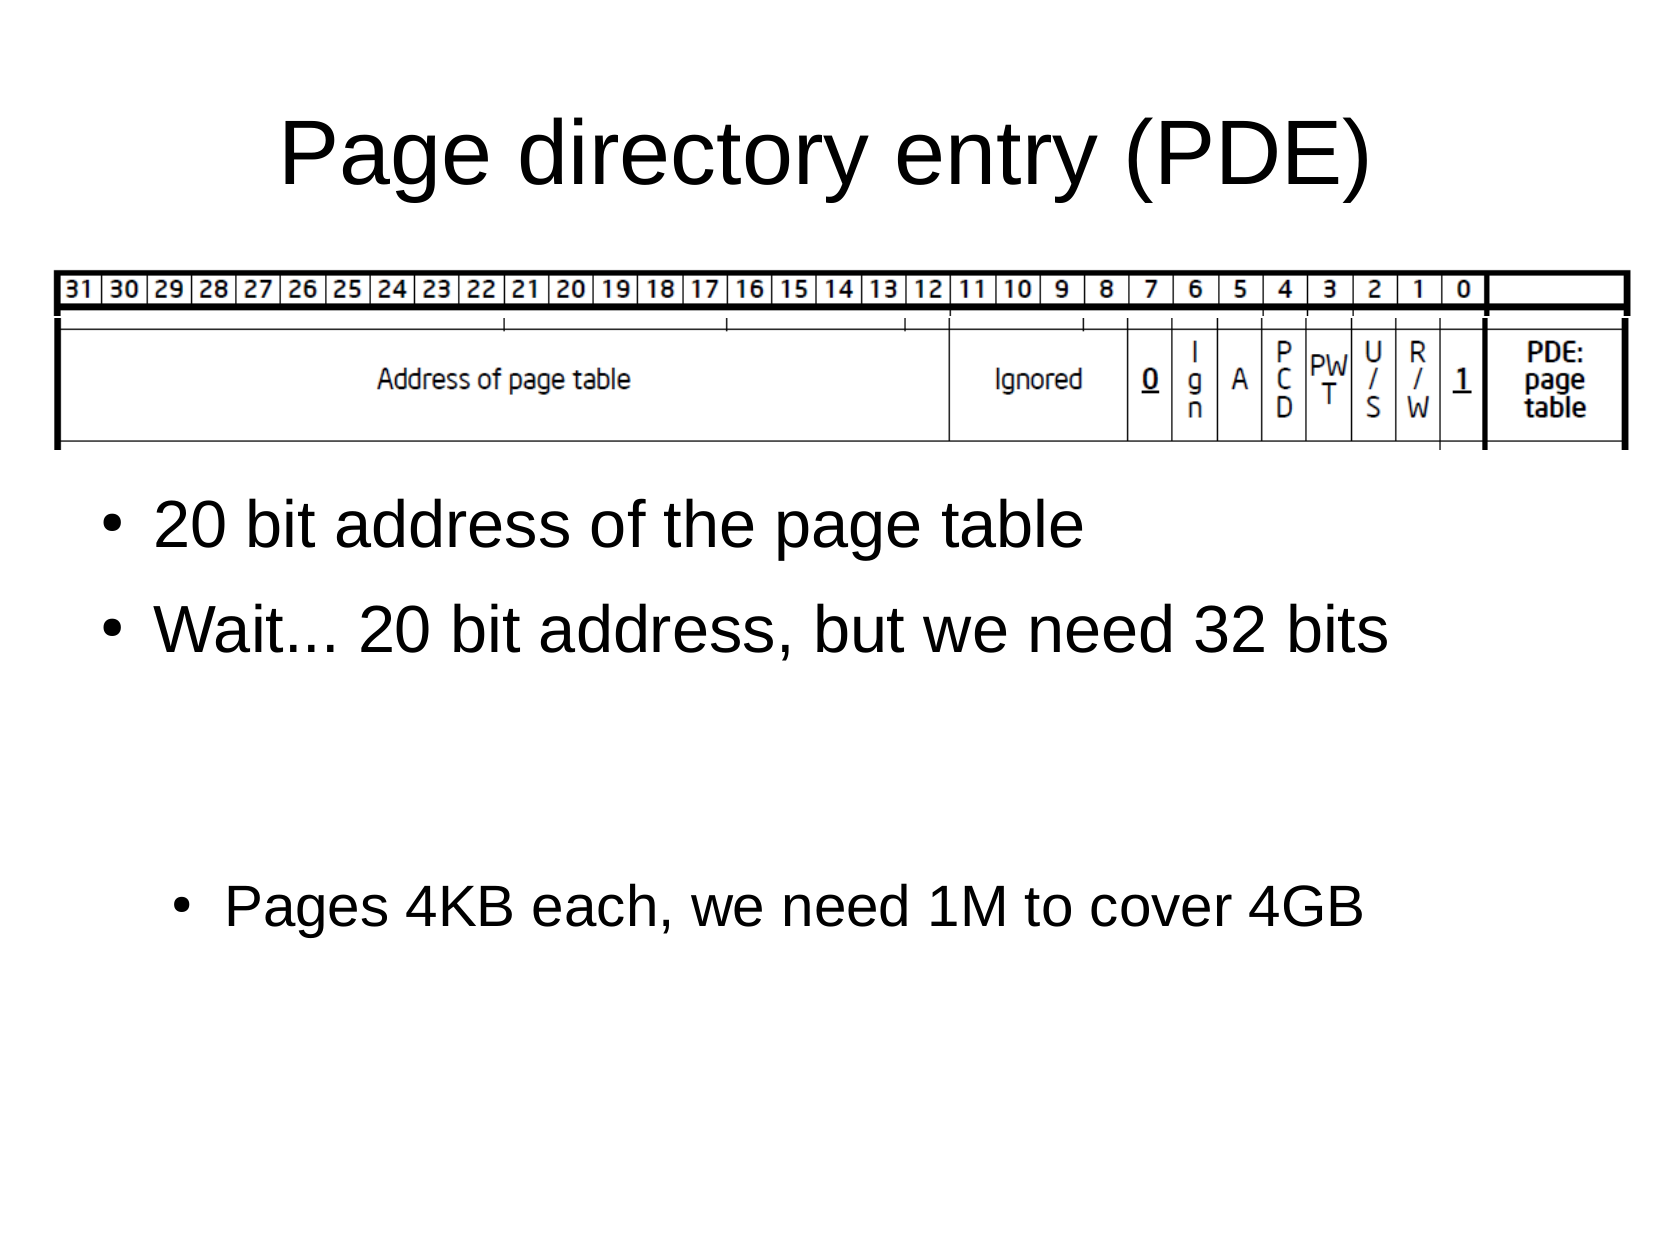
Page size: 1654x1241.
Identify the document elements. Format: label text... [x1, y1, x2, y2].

title Page directory entry (PDE) [82, 49, 1571, 257]
picture [37, 318, 1642, 451]
list 20 bit address of the page table Wait... 20 bit address, but we need 32 bits Pages 4KB each, we need 1M to cover 4GB [82, 487, 1571, 1088]
picture [42, 262, 1636, 316]
